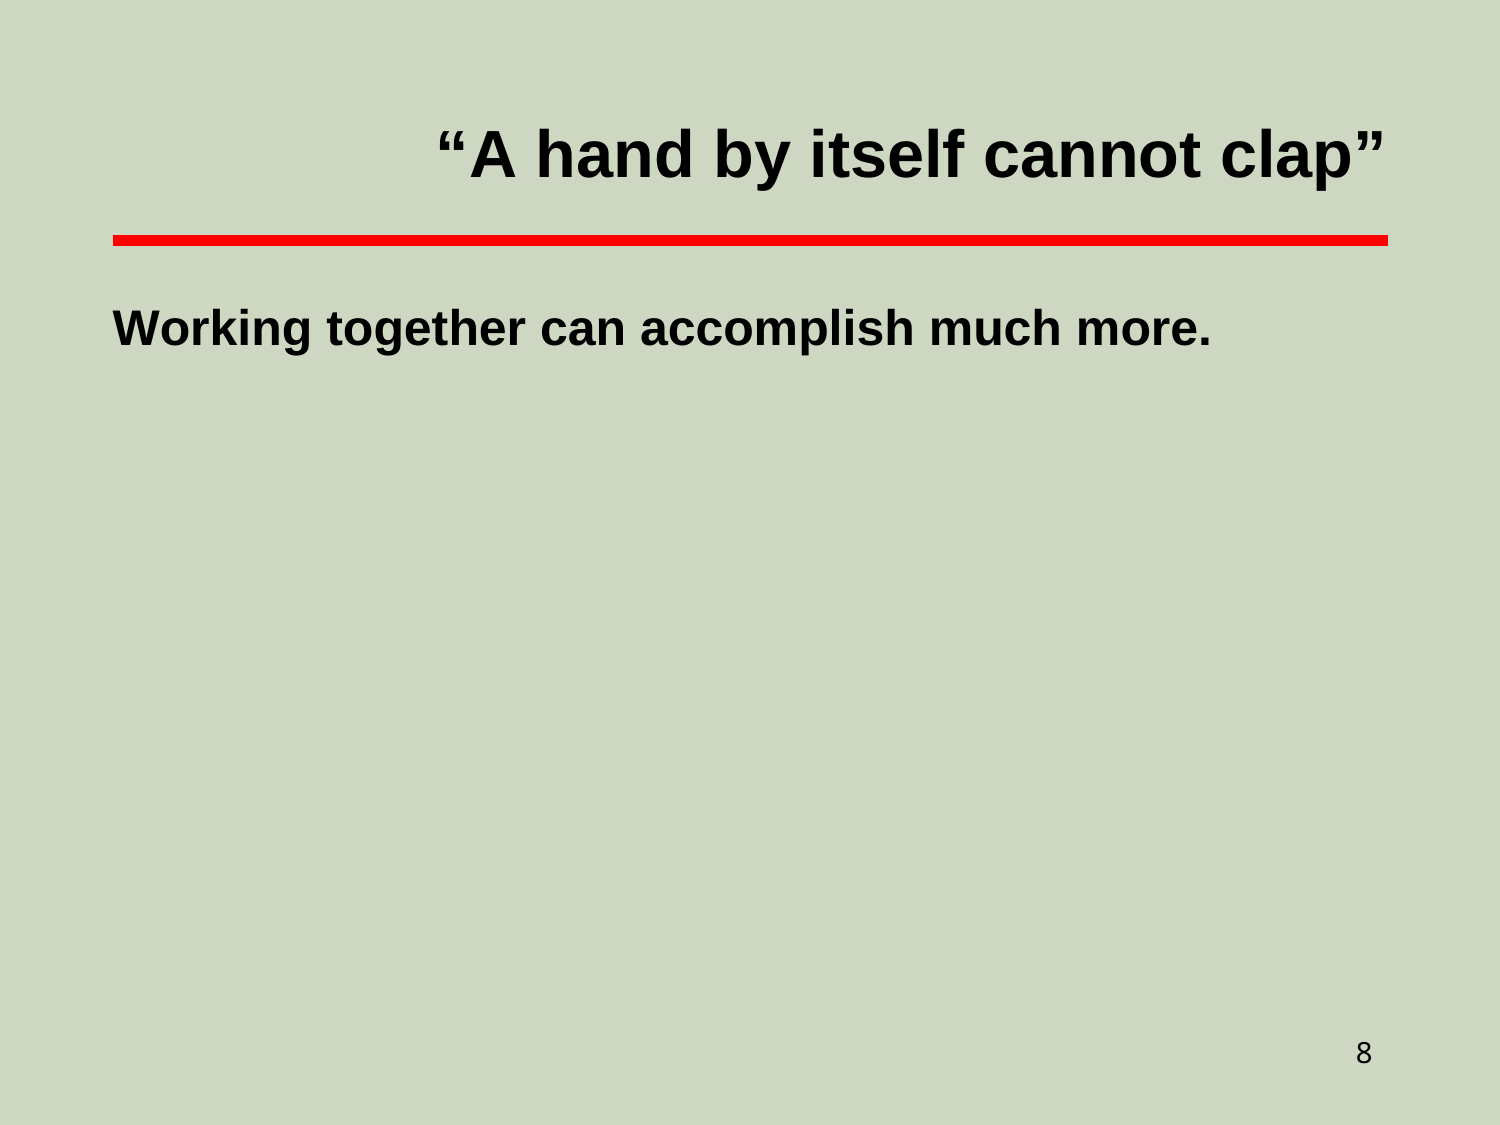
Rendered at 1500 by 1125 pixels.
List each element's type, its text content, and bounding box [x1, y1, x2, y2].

title “A hand by itself cannot clap” [337, 93, 1388, 217]
list Working together can accomplish much more. [112, 299, 1388, 1096]
